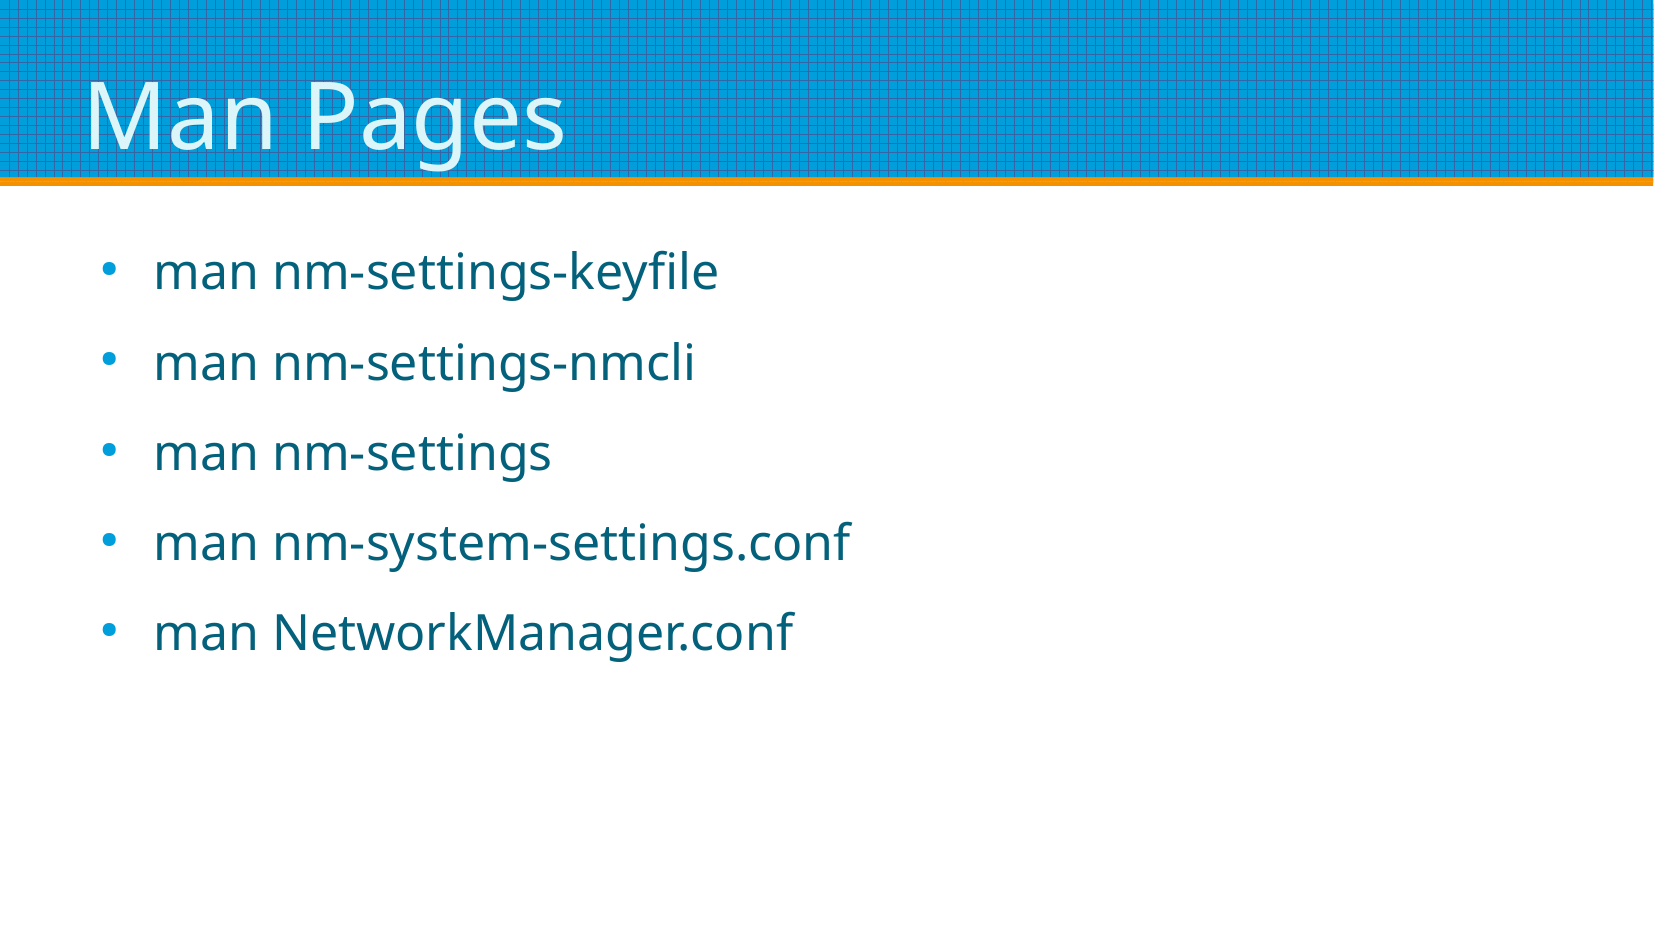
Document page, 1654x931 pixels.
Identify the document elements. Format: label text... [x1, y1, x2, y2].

list man nm-settings-keyfile man nm-settings-nmcli man nm-settings man nm-system-settings.conf man NetworkManager.conf [82, 236, 1571, 813]
title Man Pages [82, 14, 1571, 178]
